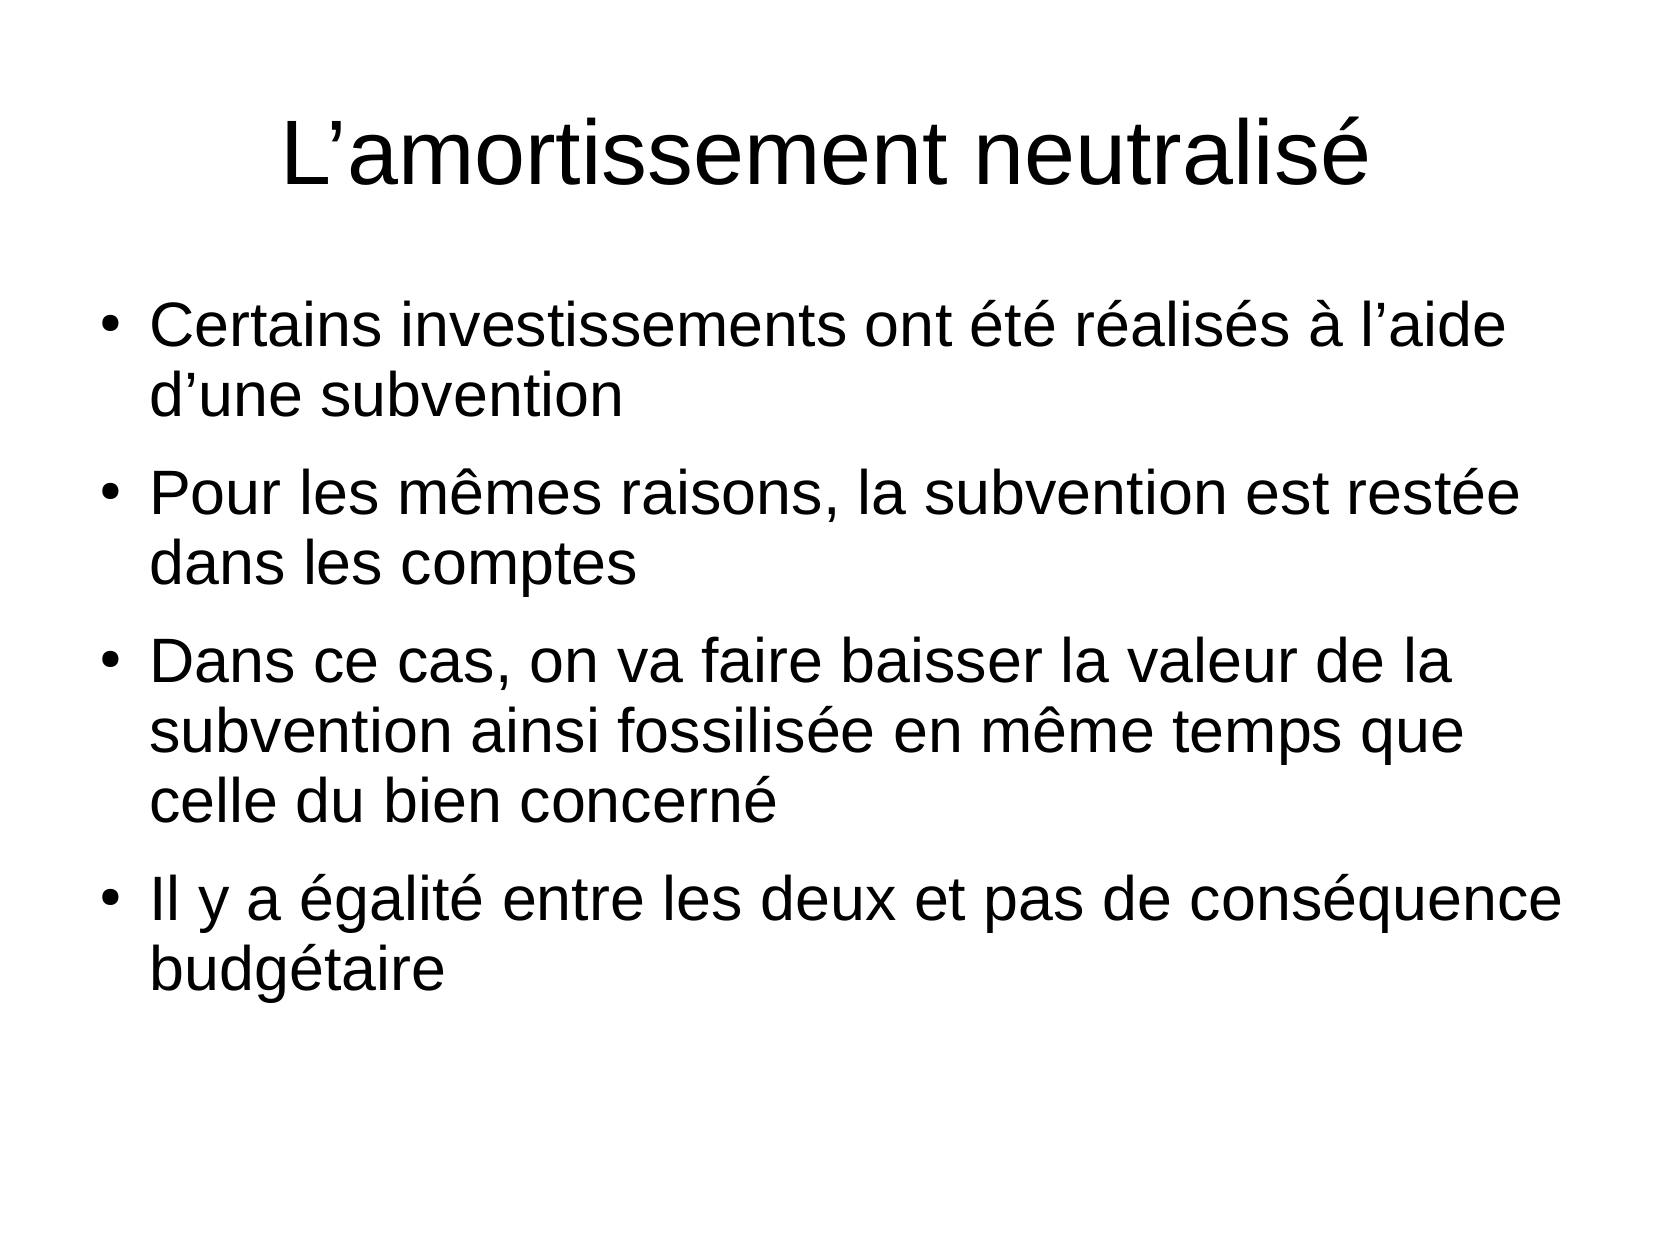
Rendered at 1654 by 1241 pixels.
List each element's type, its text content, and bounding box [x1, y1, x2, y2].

title L’amortissement neutralisé [82, 49, 1571, 257]
list Certains investissements ont été réalisés à l’aide d’une subvention Pour les mêmes raisons, la subvention est restée dans les comptes Dans ce cas, on va faire baisser la valeur de la subvention ainsi fossilisée en même temps que celle du bien concerné Il y a égalité entre les deux et pas de conséquence budgétaire [82, 290, 1571, 1010]
